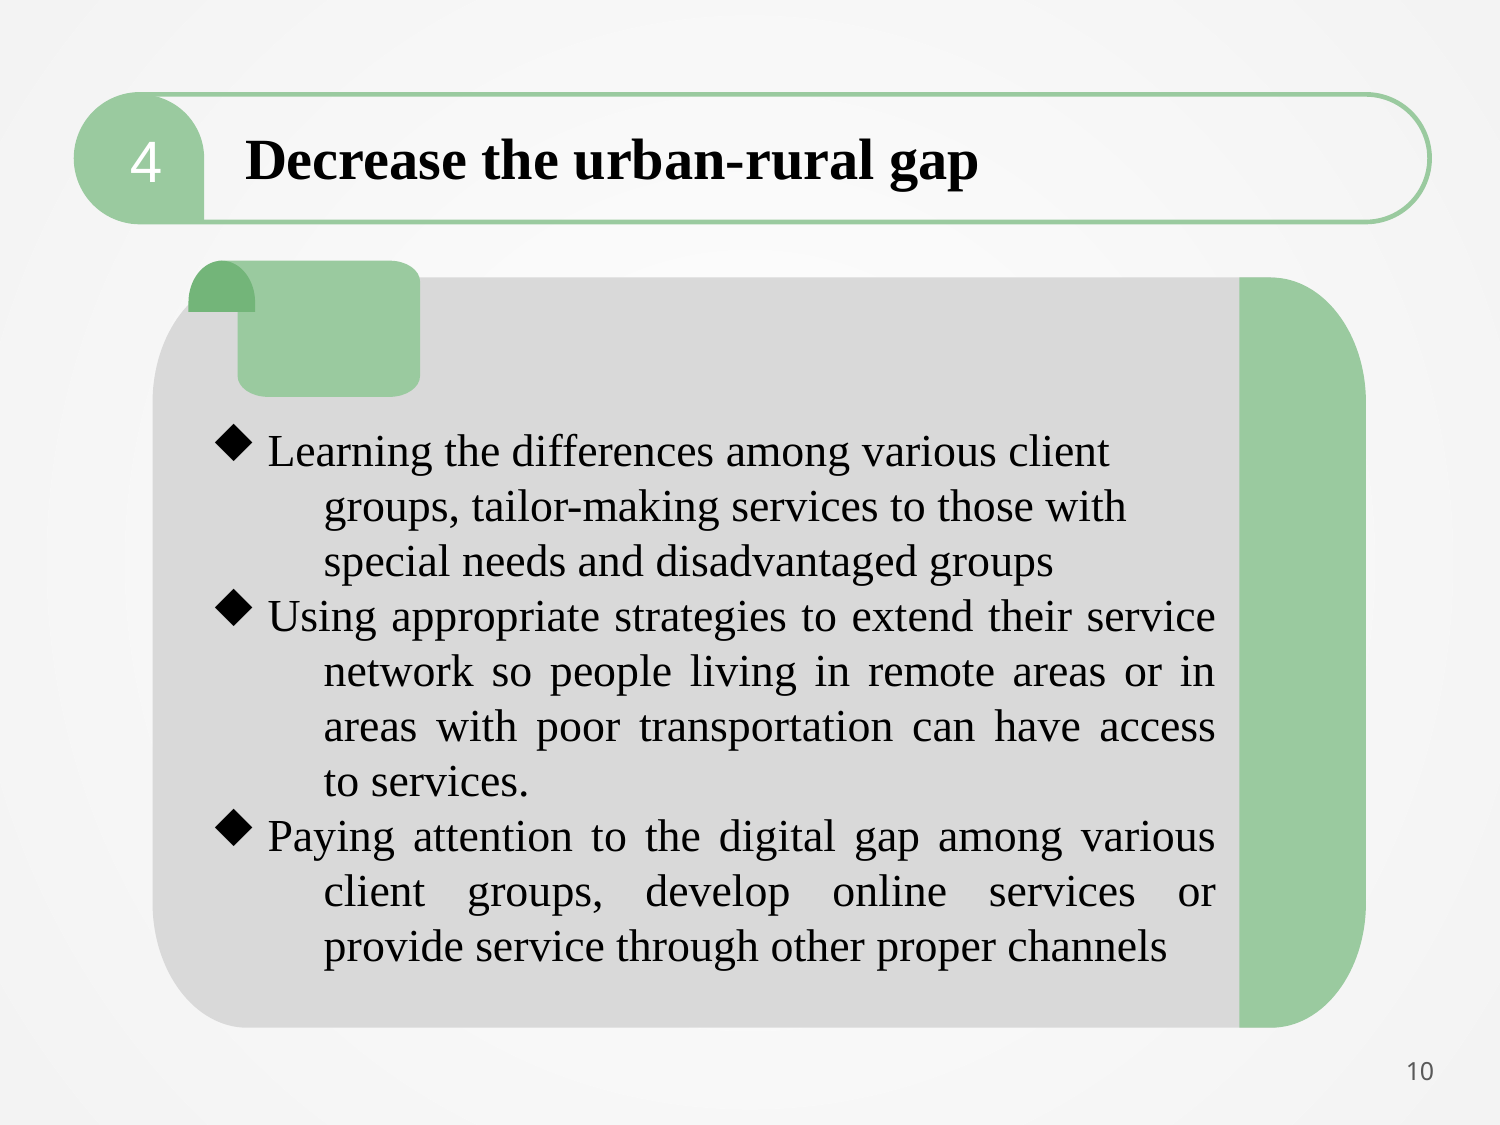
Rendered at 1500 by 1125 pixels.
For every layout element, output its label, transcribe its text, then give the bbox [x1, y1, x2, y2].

text_box [94, 153, 205, 222]
text_box 9 [1401, 1042, 1494, 1103]
text_box 4 [88, 116, 204, 203]
text_box [152, 260, 1366, 1028]
text_box Learning the differences among various client groups, tailor-making services to those with special needs and disadvantaged groups Using appropriate strategies to extend their service network so people living in remote areas or in areas with poor transportation can have access to services. Paying attention to the digital gap among various client groups, develop online services or provide service through other proper channels [196, 414, 1232, 978]
text_box [76, 121, 88, 196]
text_box [92, 94, 189, 116]
text_box Decrease the urban-rural gap [216, 114, 1500, 199]
